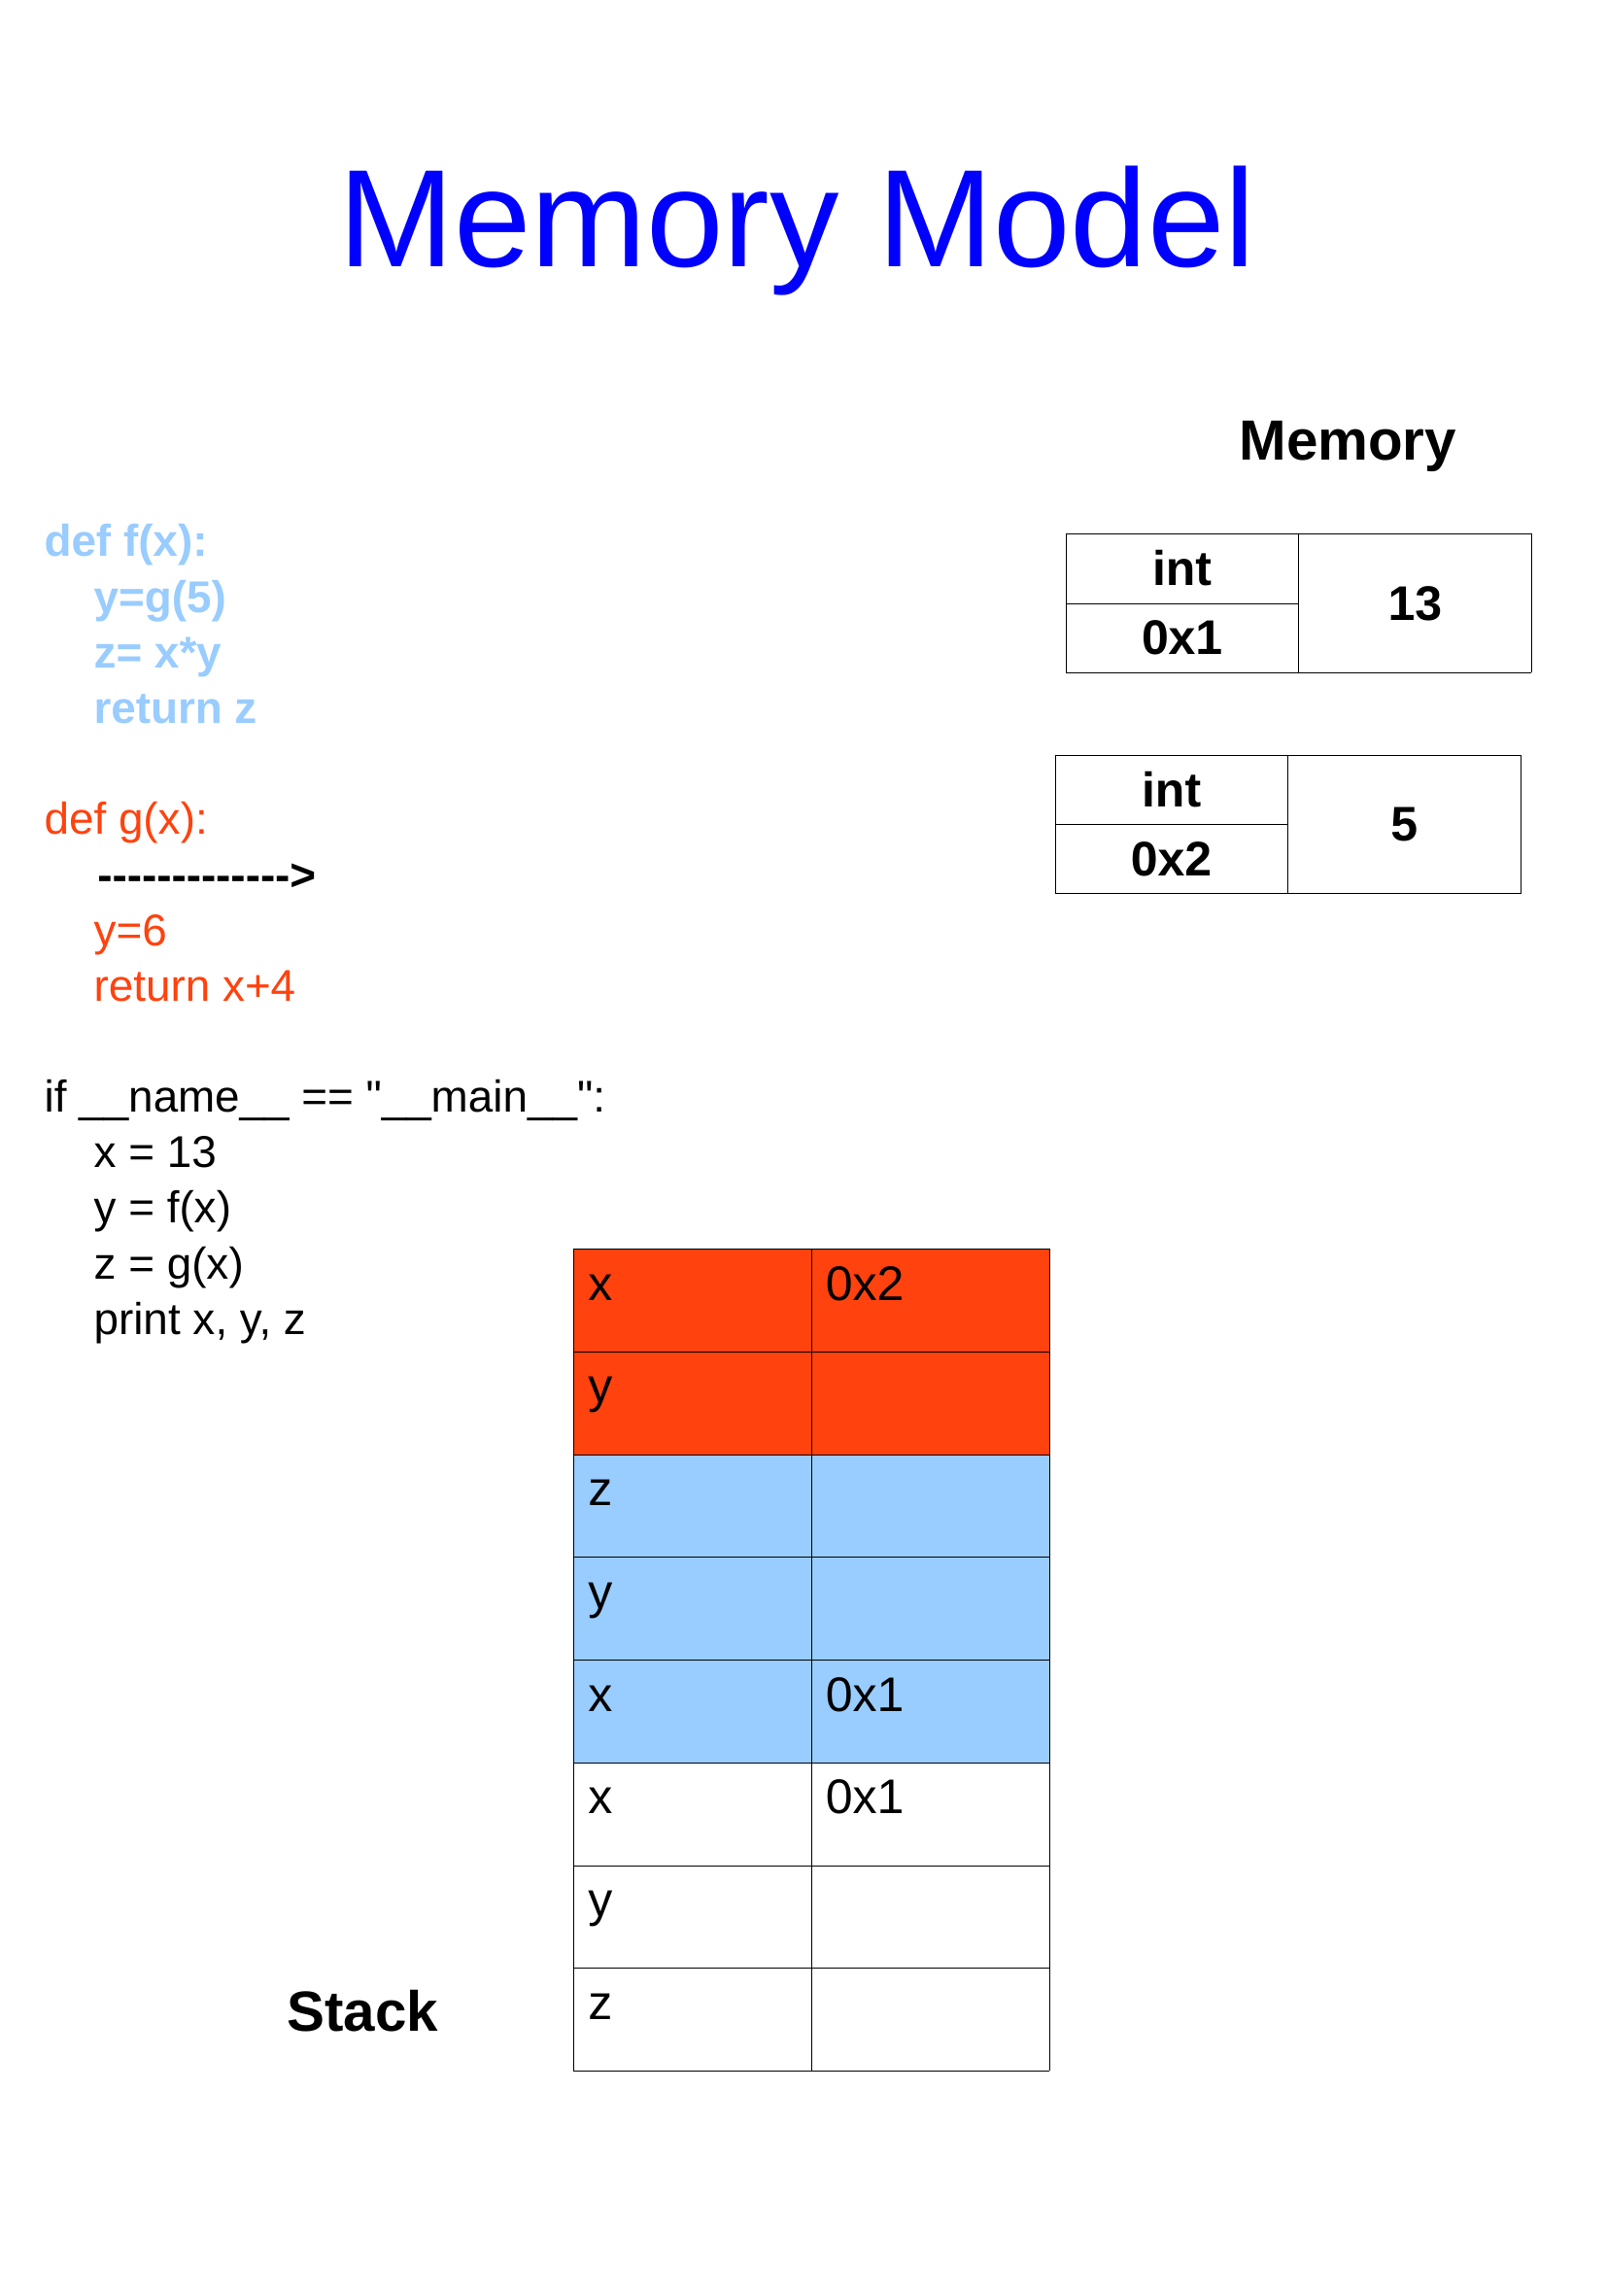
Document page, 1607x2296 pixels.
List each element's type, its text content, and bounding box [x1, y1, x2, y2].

table_cell 0x1 [1067, 604, 1298, 672]
table_cell [812, 1456, 1049, 1557]
table_cell z [574, 1969, 811, 2071]
table_cell 0x2 [1056, 825, 1287, 893]
table_header int [1056, 756, 1287, 824]
table_cell x [574, 1764, 811, 1866]
list Memory [1170, 408, 1525, 488]
table_cell z [574, 1456, 811, 1557]
table_header 5 [1288, 756, 1521, 893]
table_cell y [574, 1867, 811, 1968]
table_cell [812, 1558, 1049, 1660]
table_header int [1067, 534, 1298, 603]
list def f(x): y=g(5) z= x*y return z def g(x): -------------> y=6 return x+4 if __name__ == "__main__": x = 13 y = f(x) z = g(x) print x, y, z [28, 516, 632, 1345]
table_cell y [574, 1558, 811, 1660]
table_cell 0x1 [812, 1661, 1049, 1763]
table_cell [812, 1353, 1049, 1455]
list Stack [218, 1979, 488, 2066]
title Memory Model [74, 108, 1521, 328]
table_header x [574, 1250, 811, 1352]
table_cell 0x1 [812, 1764, 1049, 1866]
table_header 13 [1299, 534, 1531, 672]
table_header 0x2 [812, 1250, 1049, 1352]
table_cell [812, 1867, 1049, 1968]
table_cell x [574, 1661, 811, 1763]
table_cell y [574, 1353, 811, 1455]
table_cell [812, 1969, 1049, 2071]
